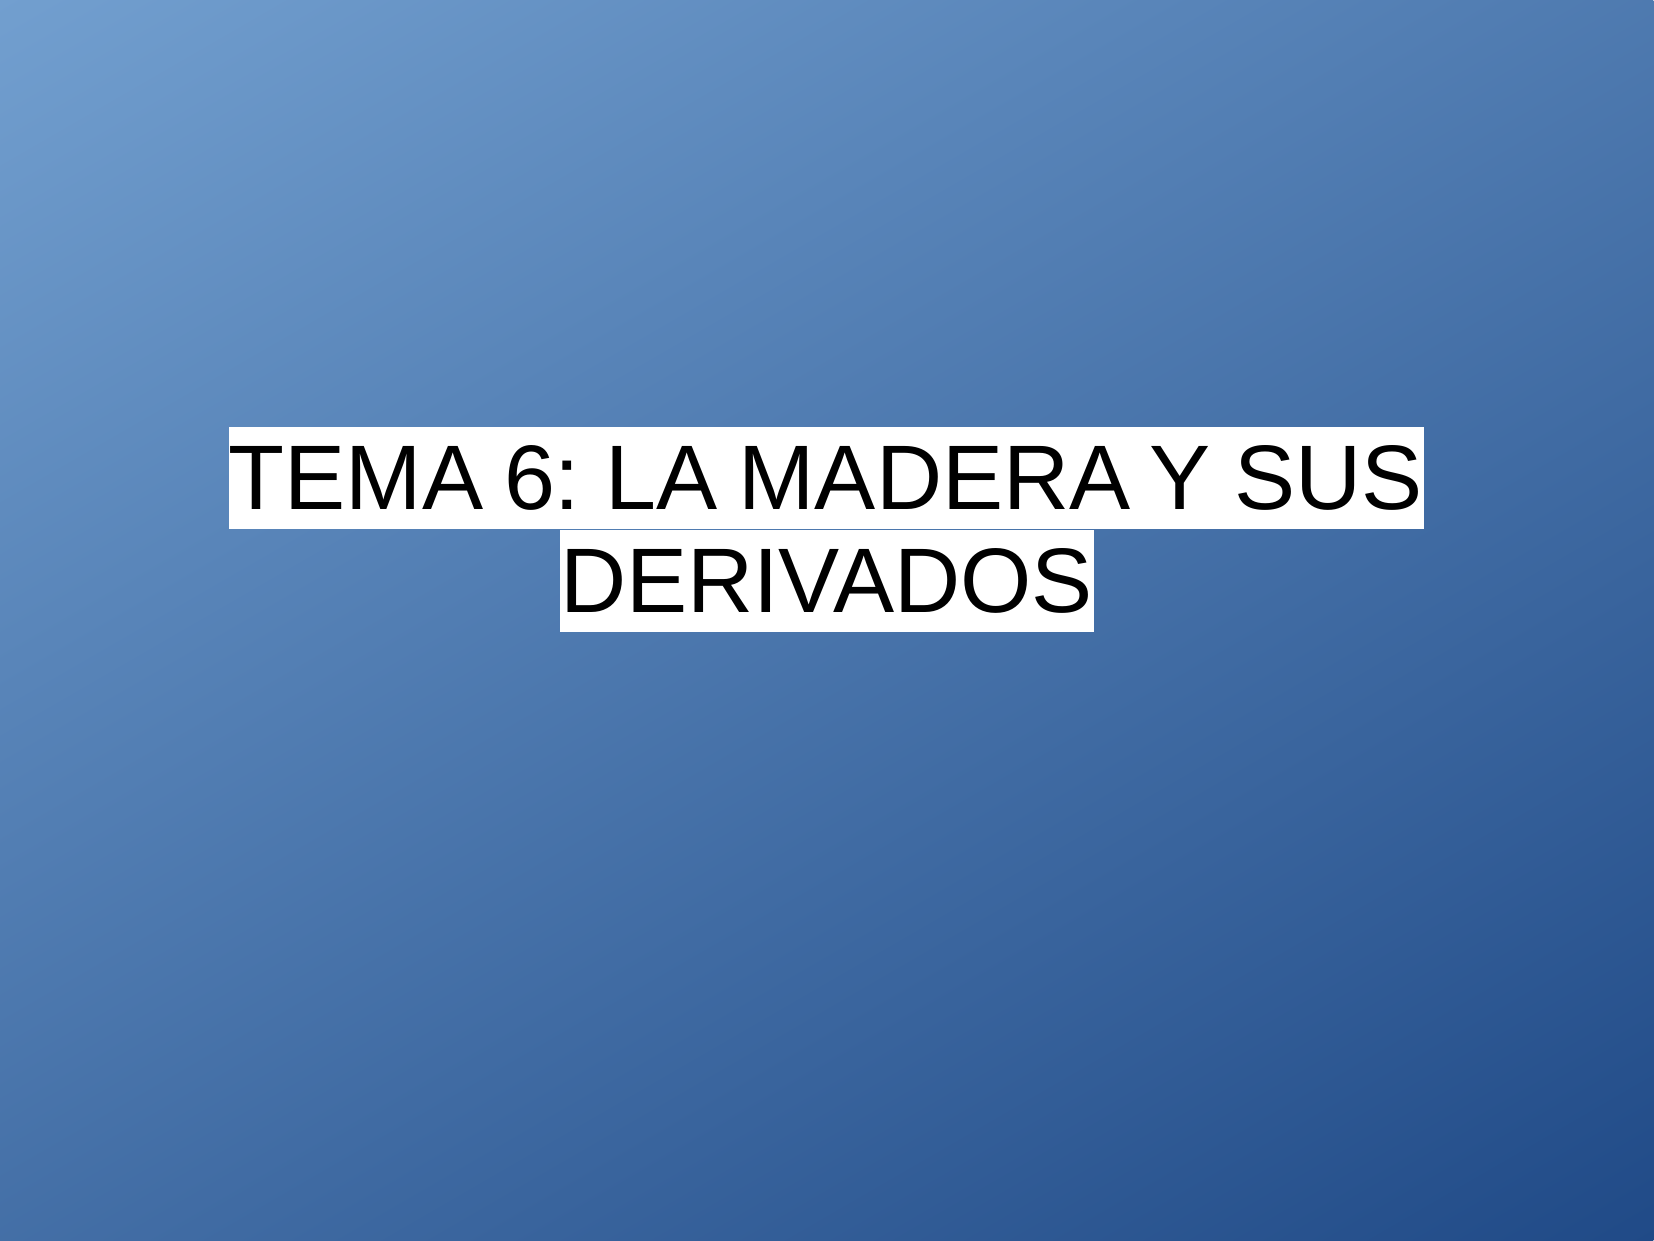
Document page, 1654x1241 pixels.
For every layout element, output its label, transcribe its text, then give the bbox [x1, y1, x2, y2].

subtitle TEMA 6: LA MADERA Y SUS DERIVADOS [82, 49, 1571, 1010]
